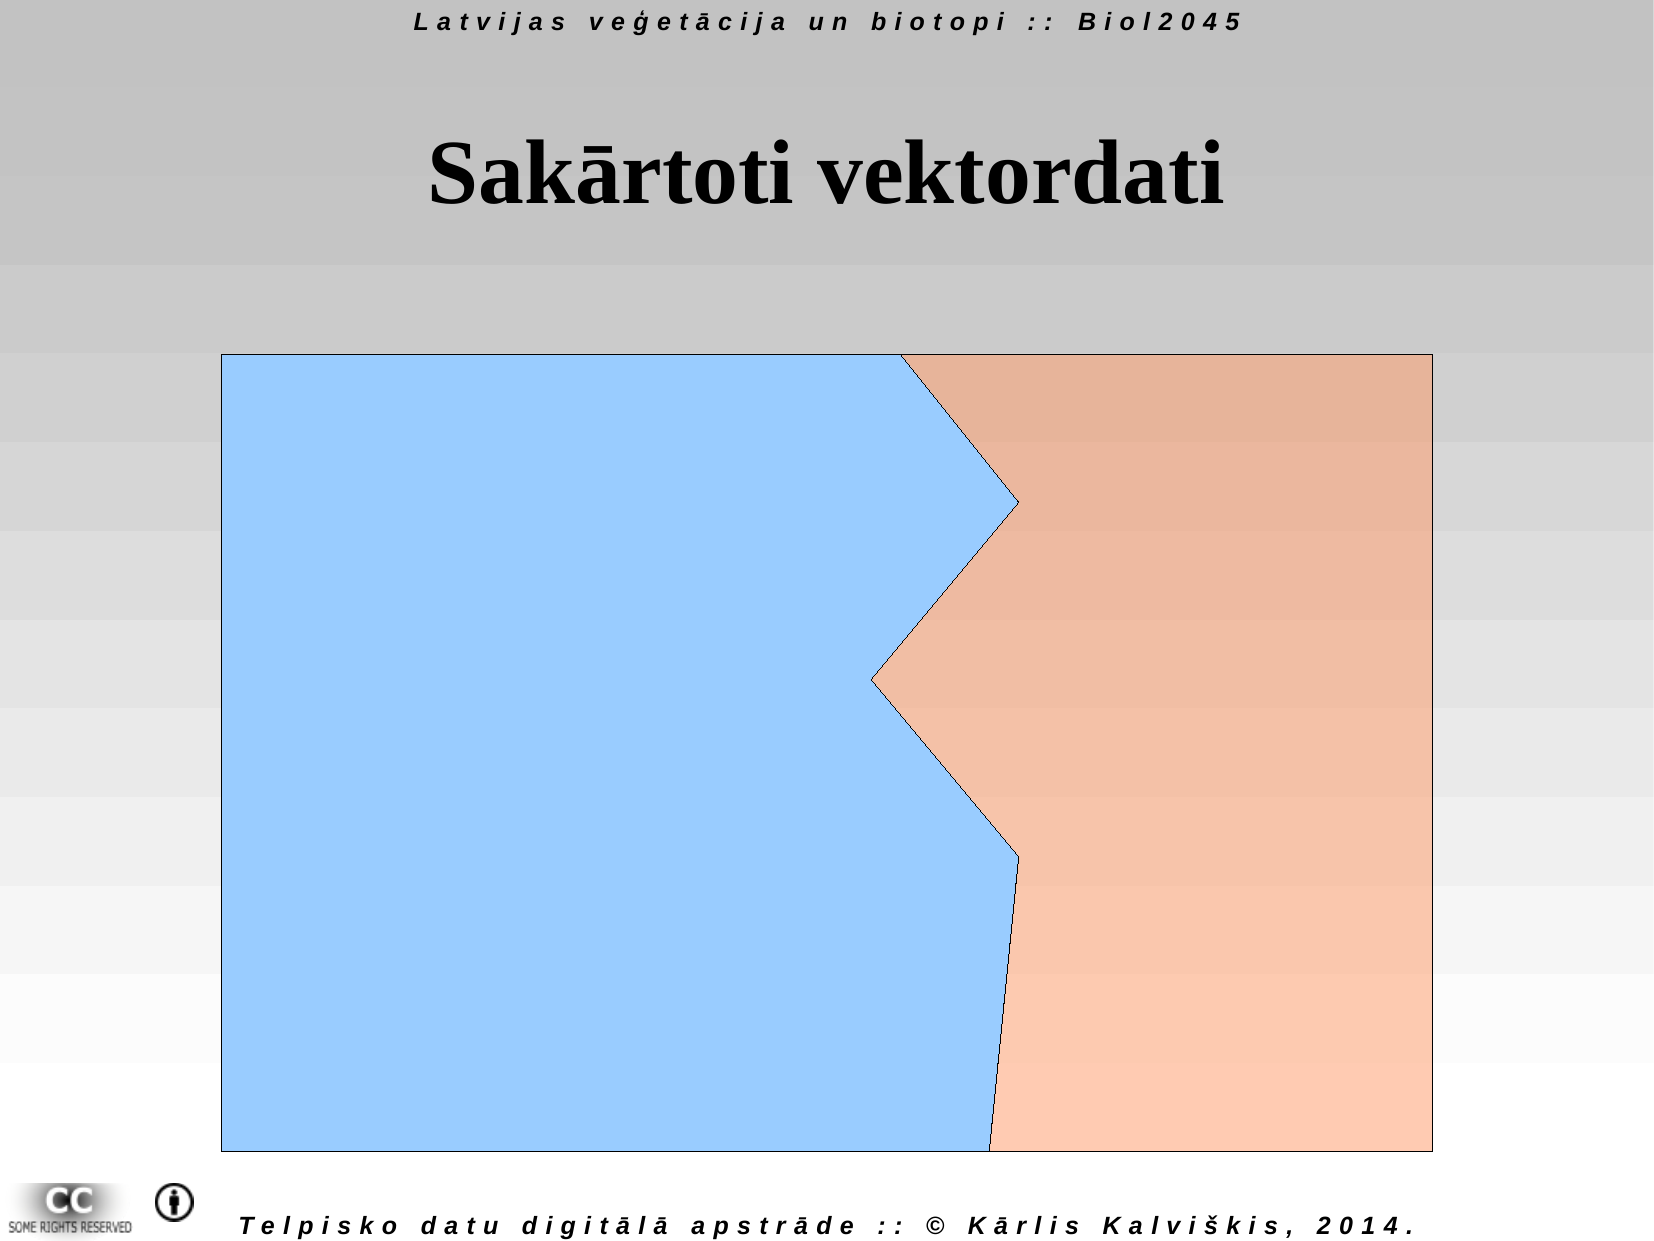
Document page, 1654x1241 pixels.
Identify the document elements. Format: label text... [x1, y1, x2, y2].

title Sakārtoti vektordati [29, 49, 1625, 296]
picture [0, 0, 1654, 1241]
text_box [221, 354, 1433, 1152]
